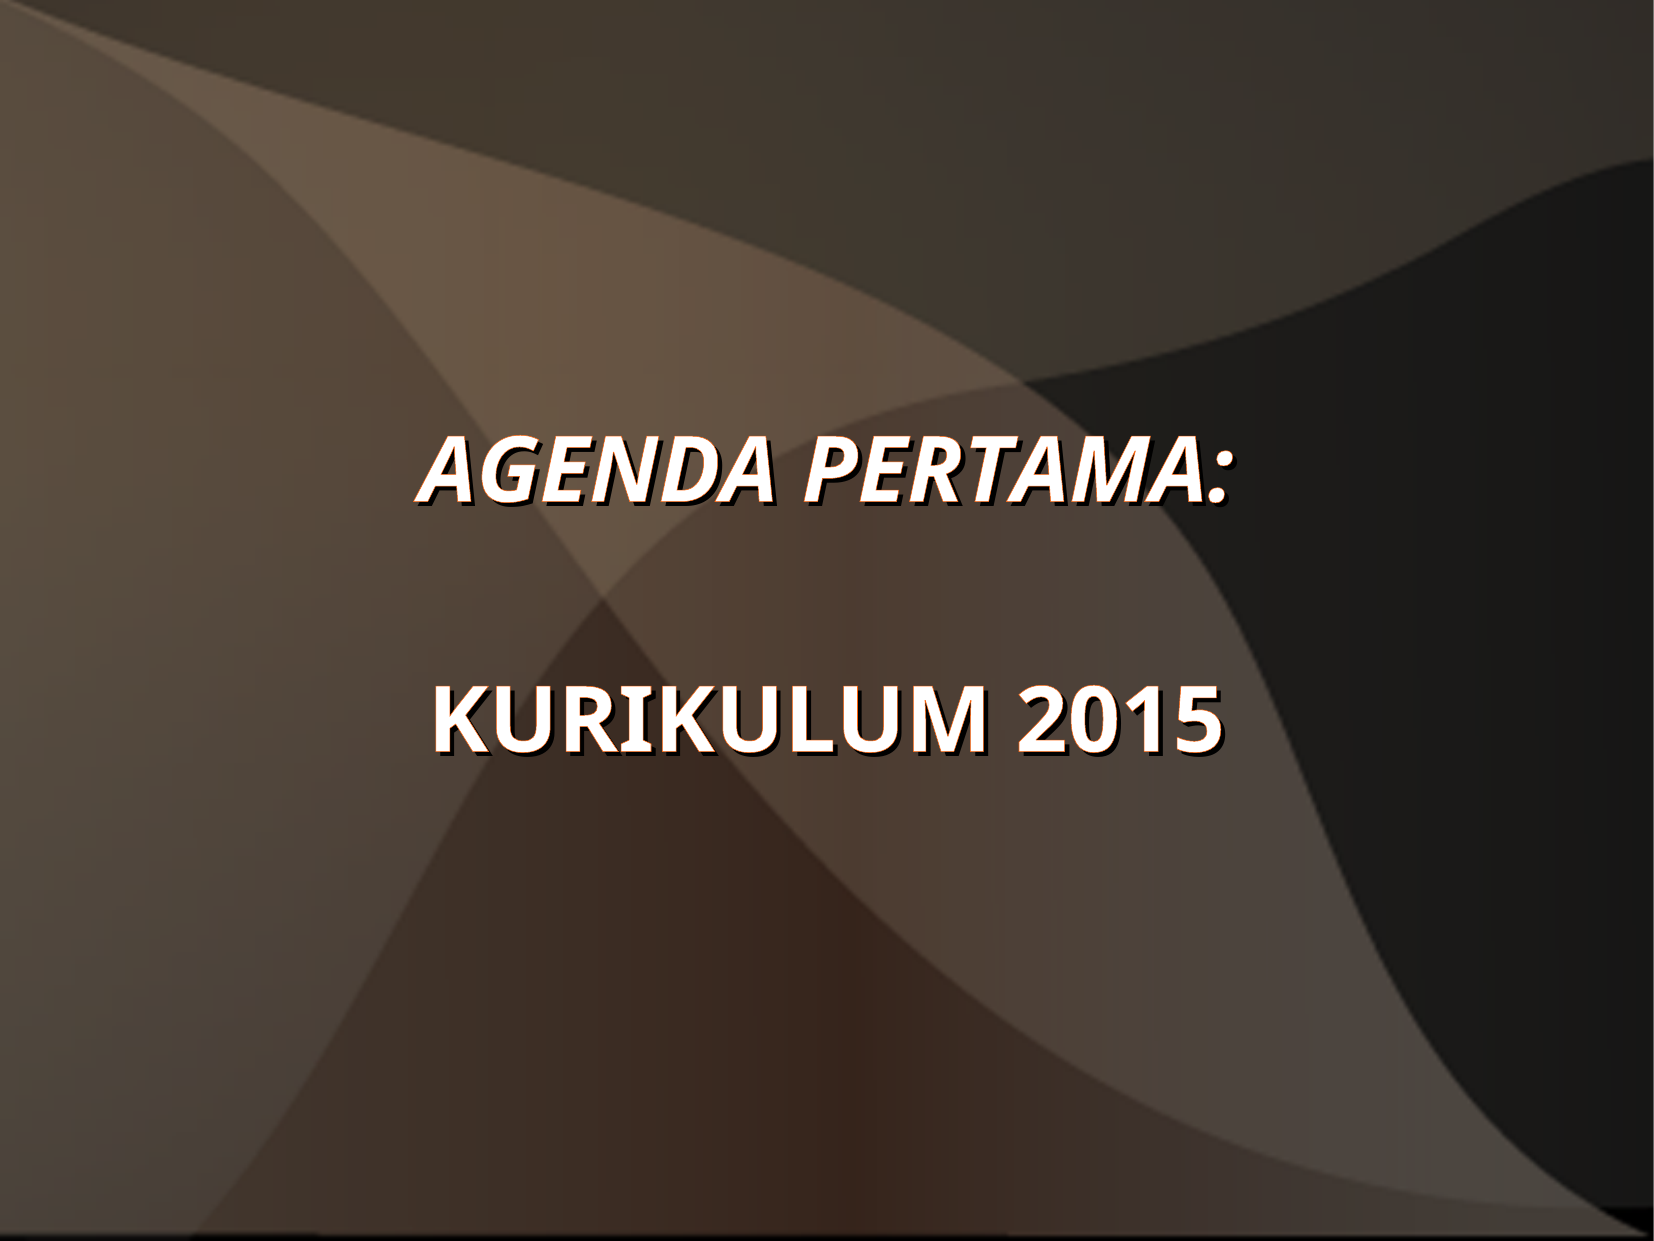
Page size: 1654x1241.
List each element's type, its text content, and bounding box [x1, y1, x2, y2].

picture [0, 0, 1654, 1241]
title AGENDA PERTAMA: KURIKULUM 2015 [82, 437, 1571, 746]
